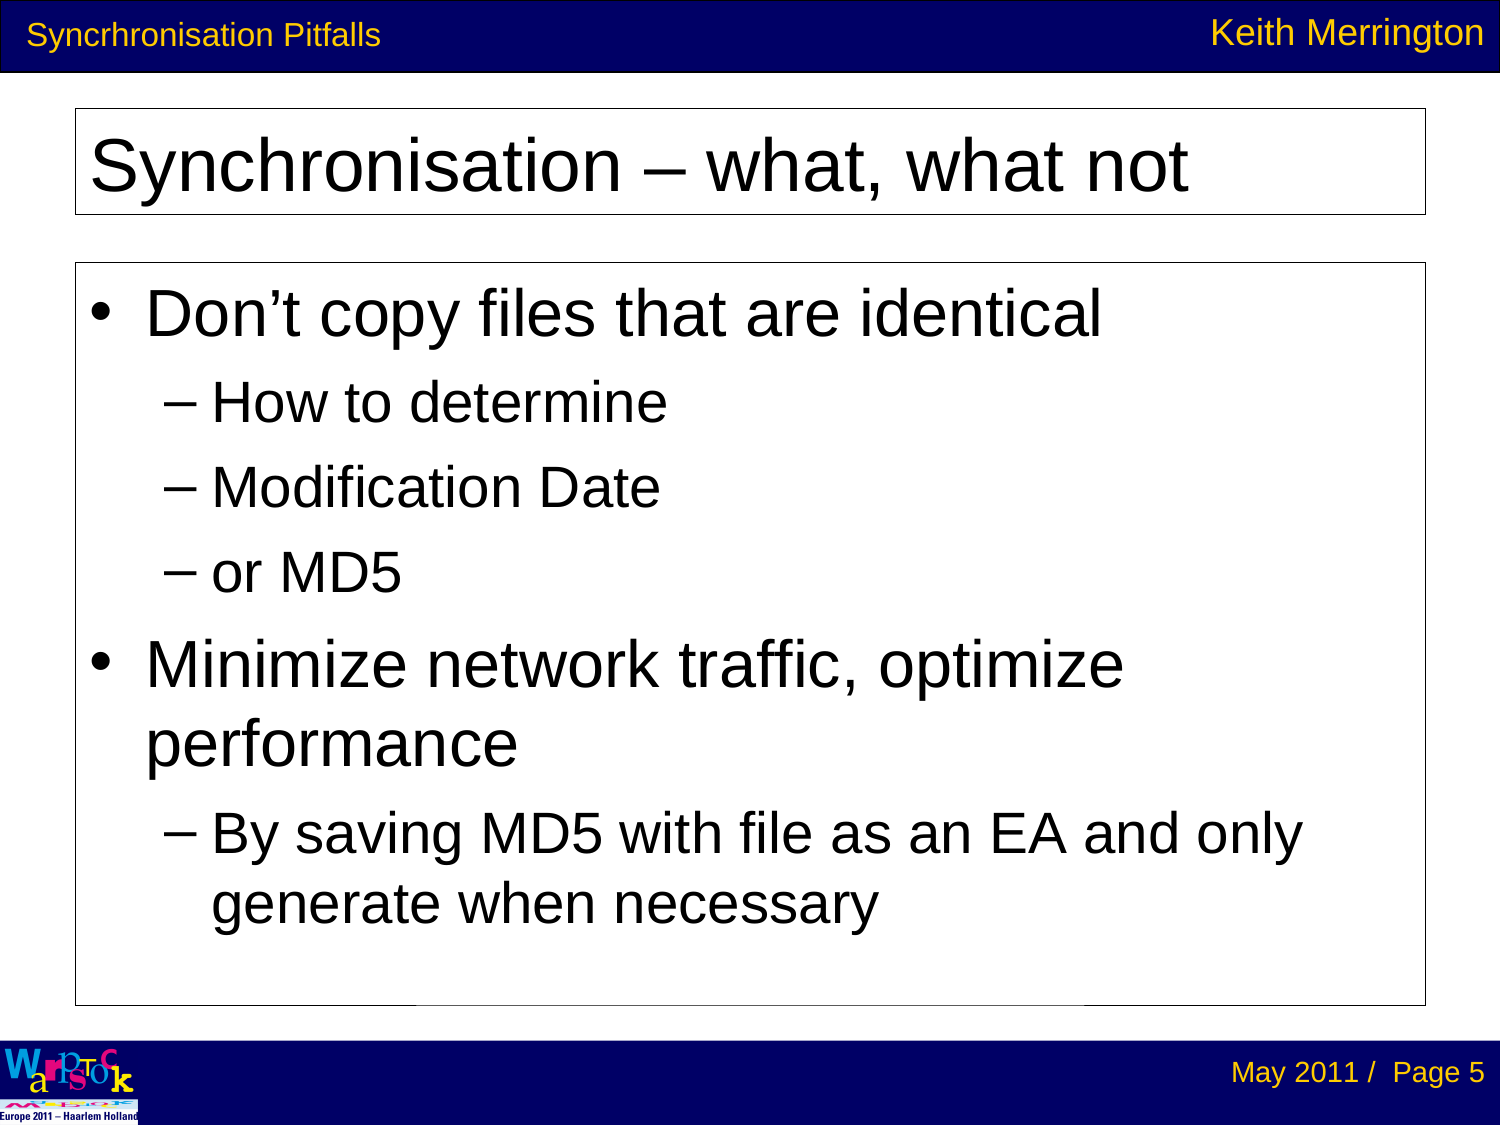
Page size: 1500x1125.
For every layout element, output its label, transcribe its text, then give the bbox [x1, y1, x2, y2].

title Synchronisation – what, what not [75, 108, 1426, 214]
list Don’t copy files that are identical How to determine Modification Date or MD5 Minimize network traffic, optimize performance By saving MD5 with file as an EA and only generate when necessary [75, 262, 1426, 1006]
picture [0, 1042, 138, 1125]
